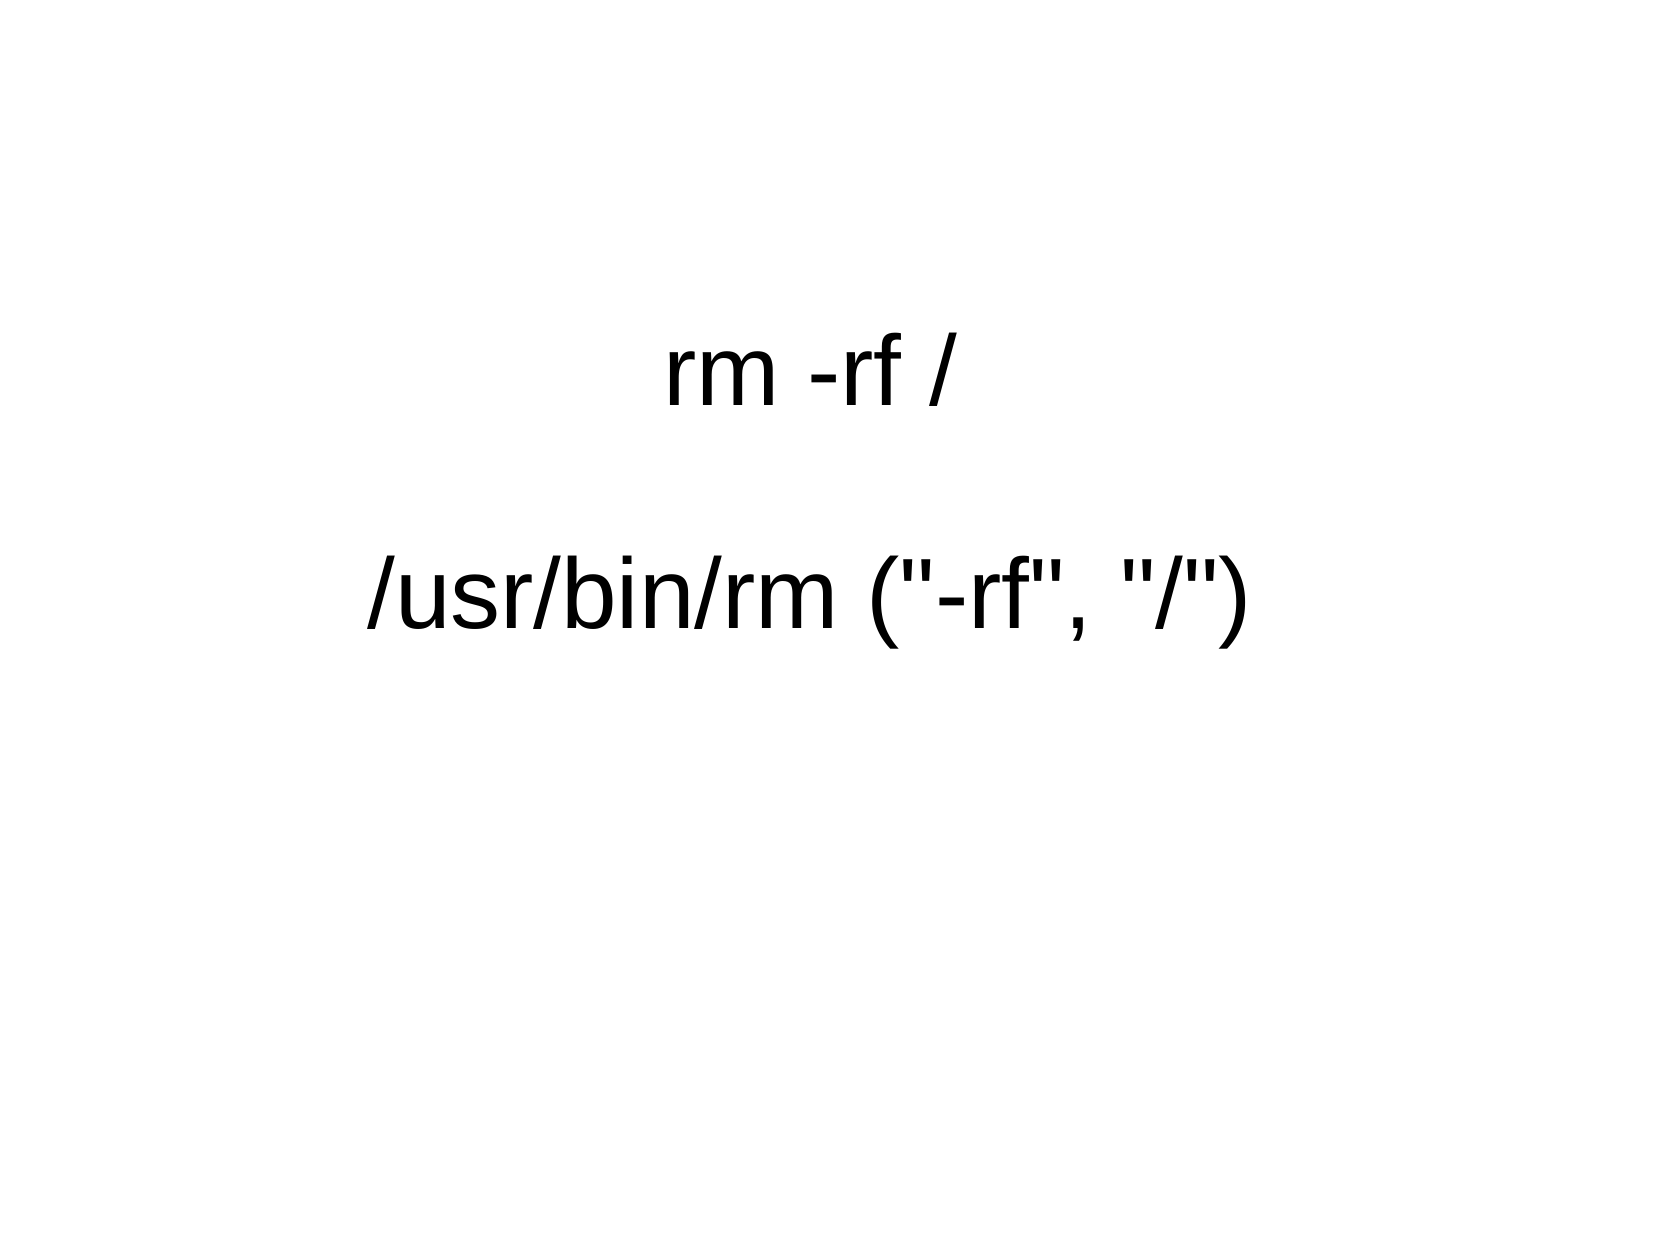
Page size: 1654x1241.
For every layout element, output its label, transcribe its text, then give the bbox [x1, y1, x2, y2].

text_box rm -rf / /usr/bin/rm ("-rf", "/") [82, 290, 1538, 1010]
